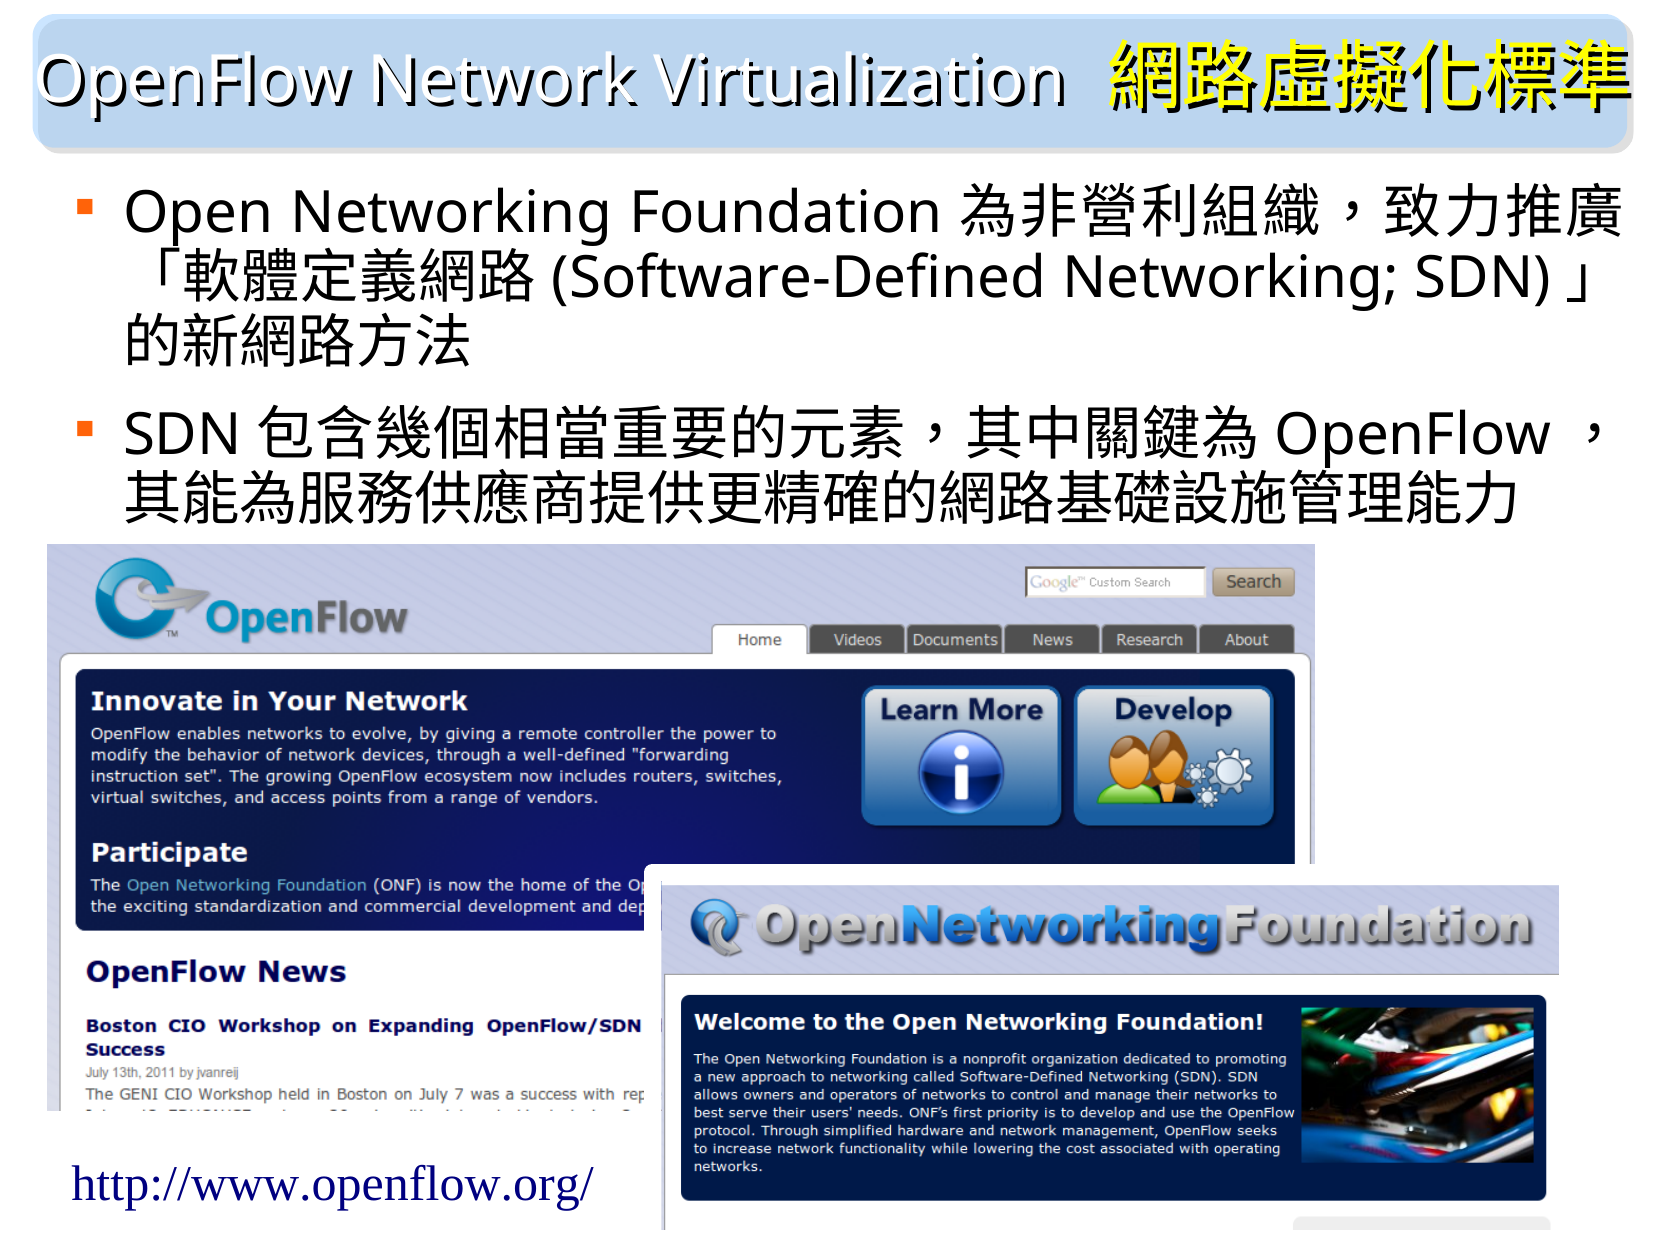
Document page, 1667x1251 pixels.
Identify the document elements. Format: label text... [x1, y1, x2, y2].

title OpenFlow Network Virtualization 網路虛擬化標準 [0, 7, 1665, 148]
text_box Open Networking Foundation為非營利組織，致力推廣「軟體定義網路(Software-Defined Networking; SDN)」的新網路方法 SDN包含幾個相當重要的元素，其中關鍵為OpenFlow，其能為服務供應商提供更精確的網路基礎設施管理能力 [59, 177, 1625, 562]
text_box http://www.openflow.org/ [56, 1142, 610, 1218]
picture [47, 544, 1315, 1111]
picture [661, 881, 1560, 1230]
